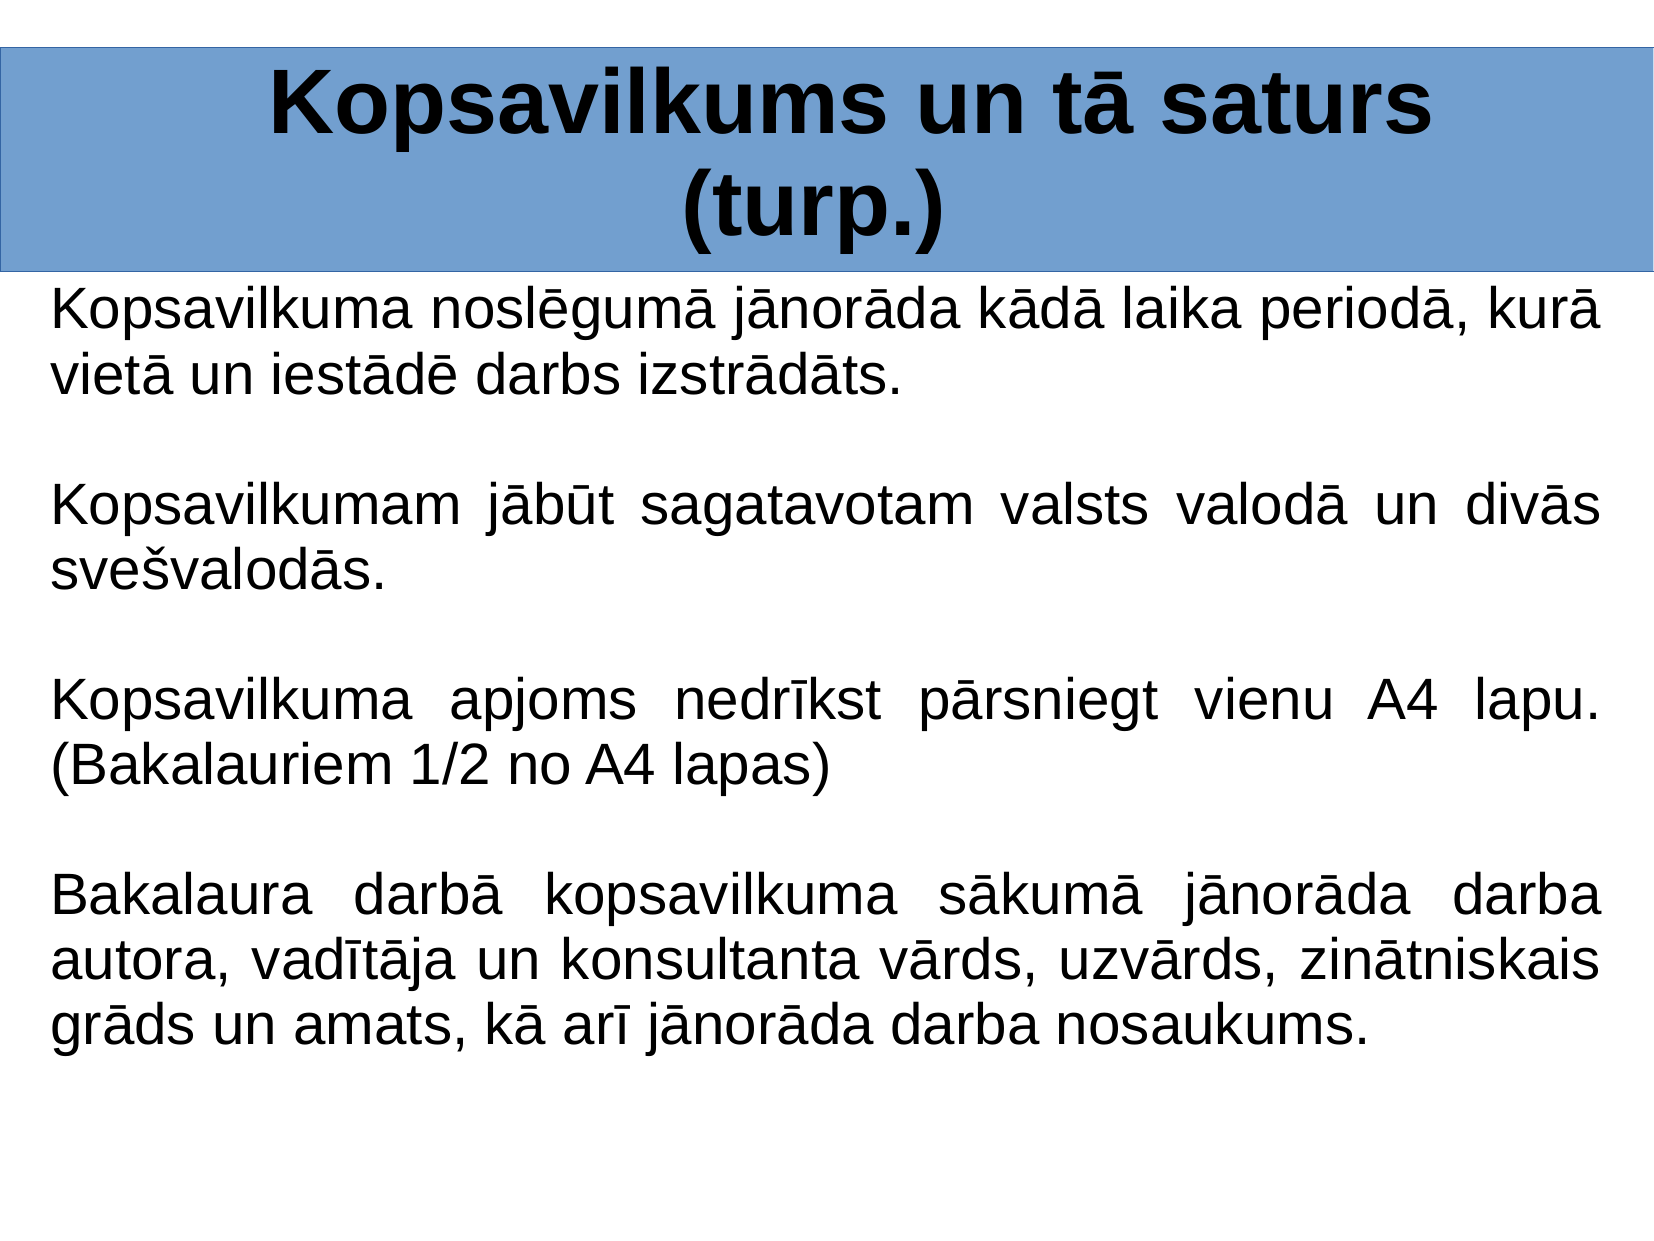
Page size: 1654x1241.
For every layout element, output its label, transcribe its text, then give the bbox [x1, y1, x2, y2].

text_box Kopsavilkuma noslēgumā jānorāda kādā laika periodā, kurā vietā un iestādē darbs izstrādāts. Kopsavilkumam jābūt sagatavotam valsts valodā un divās svešvalodās. Kopsavilkuma apjoms nedrīkst pārsniegt vienu A4 lapu. (Bakalauriem 1/2 no A4 lapas) Bakalaura darbā kopsavilkuma sākumā jānorāda darba autora, vadītāja un konsultanta vārds, uzvārds, zinātniskais grāds un amats, kā arī jānorāda darba nosaukums. [35, 268, 1619, 1193]
title Kopsavilkums un tā saturs (turp.) [82, 49, 1571, 257]
text_box [0, 47, 1654, 272]
